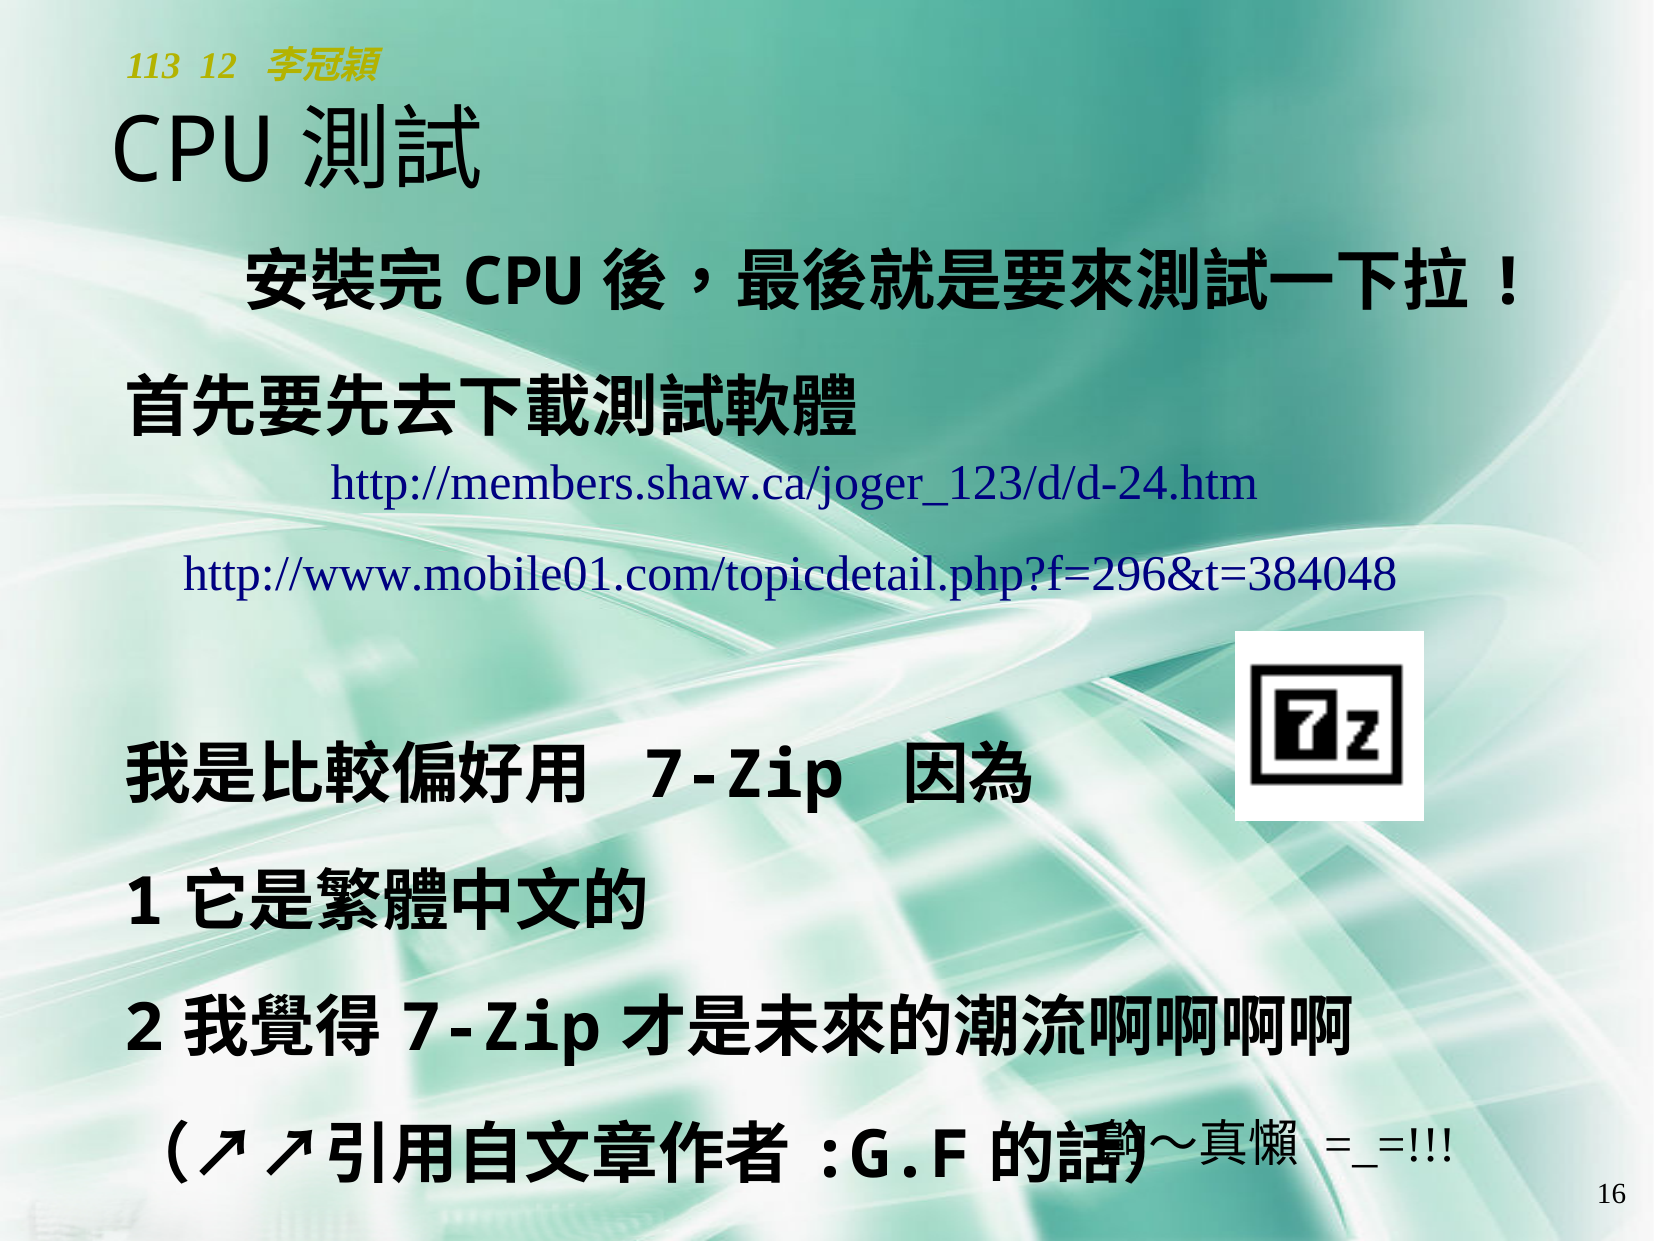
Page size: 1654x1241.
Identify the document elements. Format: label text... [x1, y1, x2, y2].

picture [0, 0, 1654, 1241]
text_box 齁～真懶 =_=!!! [1098, 1103, 1542, 1164]
text_box http://members.shaw.ca/joger_123/d/d-24.htm [330, 454, 1258, 512]
text_box http://www.mobile01.com/topicdetail.php?f=296&t=384048 [183, 546, 1453, 603]
title CPU測試 [76, 37, 1565, 245]
list 安裝完CPU後，最後就是要來測試一下拉! 首先要先去下載測試軟體 我是比較偏好用 7-Zip 因為 1它是繁體中文的 2我覺得7-Zip才是未來的潮流啊啊啊啊 （↗↗引用自文章作者:G.F的話） 3我家有安裝 [53, 226, 1542, 1184]
